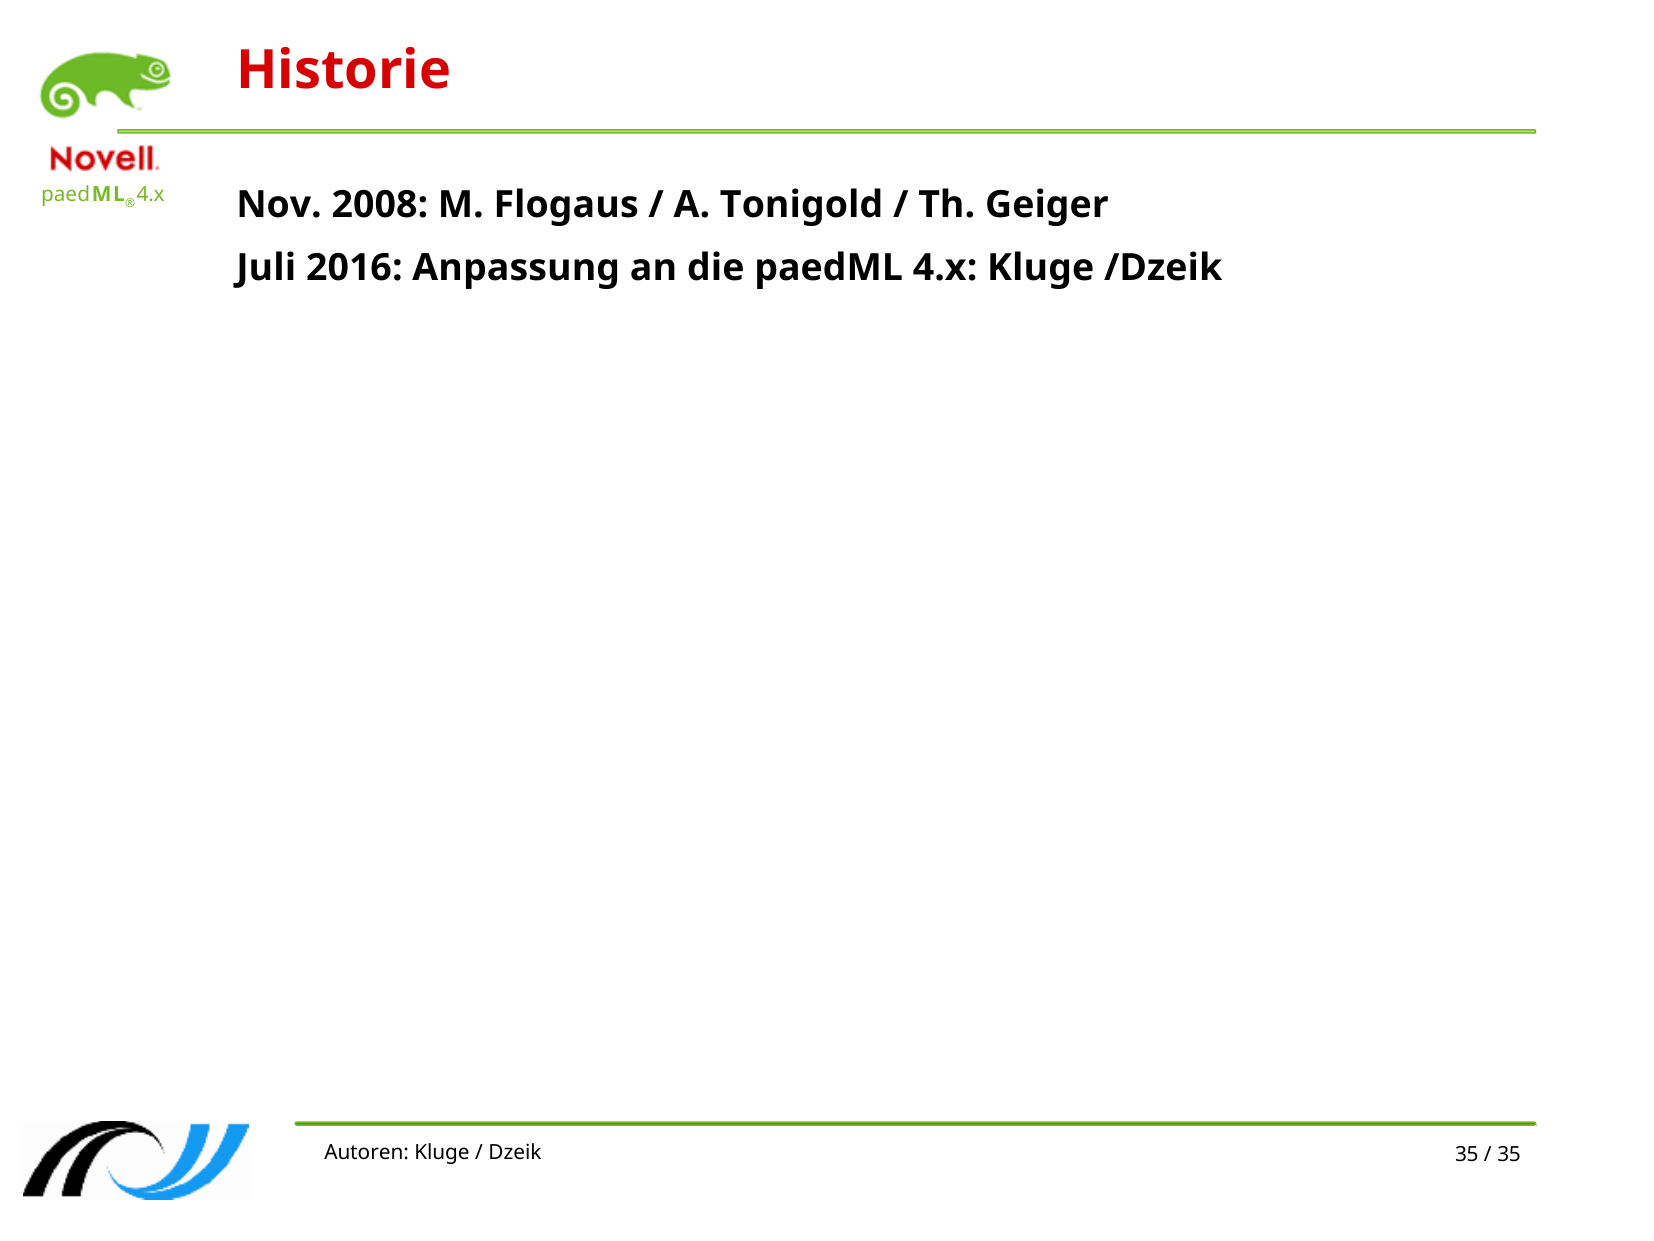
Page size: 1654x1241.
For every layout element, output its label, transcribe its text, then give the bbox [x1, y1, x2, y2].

picture [23, 1121, 249, 1200]
list Nov. 2008: M. Flogaus / A. Tonigold / Th. Geiger Juli 2016: Anpassung an die paedML 4.x: Kluge /Dzeik [236, 177, 1536, 897]
picture [26, 35, 184, 193]
title Historie [236, 17, 1536, 119]
